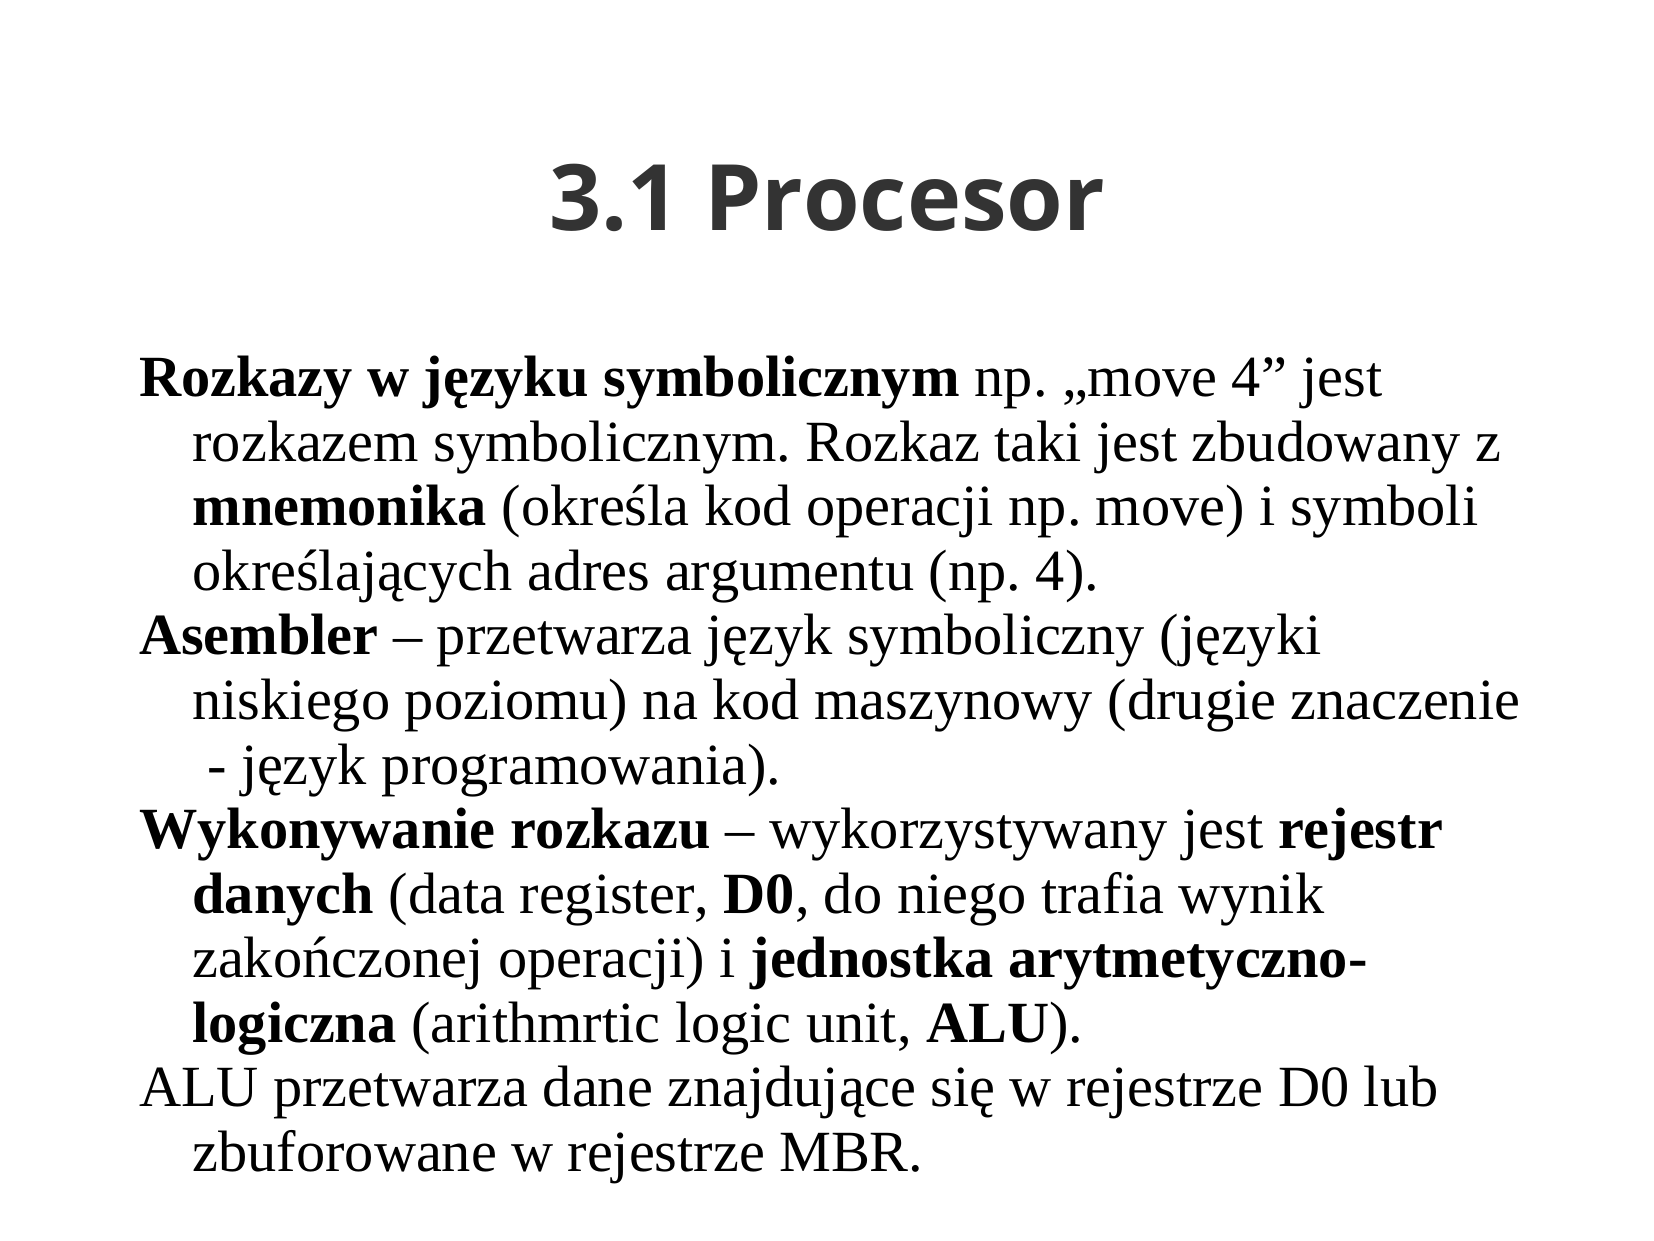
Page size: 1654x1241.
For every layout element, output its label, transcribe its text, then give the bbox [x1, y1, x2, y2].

title 3.1 Procesor [121, 91, 1534, 299]
list Rozkazy w języku symbolicznym np. „move 4” jest rozkazem symbolicznym. Rozkaz taki jest zbudowany z mnemonika (określa kod operacji np. move) i symboli określających adres argumentu (np. 4). Asembler – przetwarza język symboliczny (języki niskiego poziomu) na kod maszynowy (drugie znaczenie - język programowania). Wykonywanie rozkazu – wykorzystywany jest rejestr danych (data register, D0, do niego trafia wynik zakończonej operacji) i jednostka arytmetyczno-logiczna (arithmrtic logic unit, ALU). ALU przetwarza dane znajdujące się w rejestrze D0 lub zbuforowane w rejestrze MBR. [121, 344, 1534, 1204]
